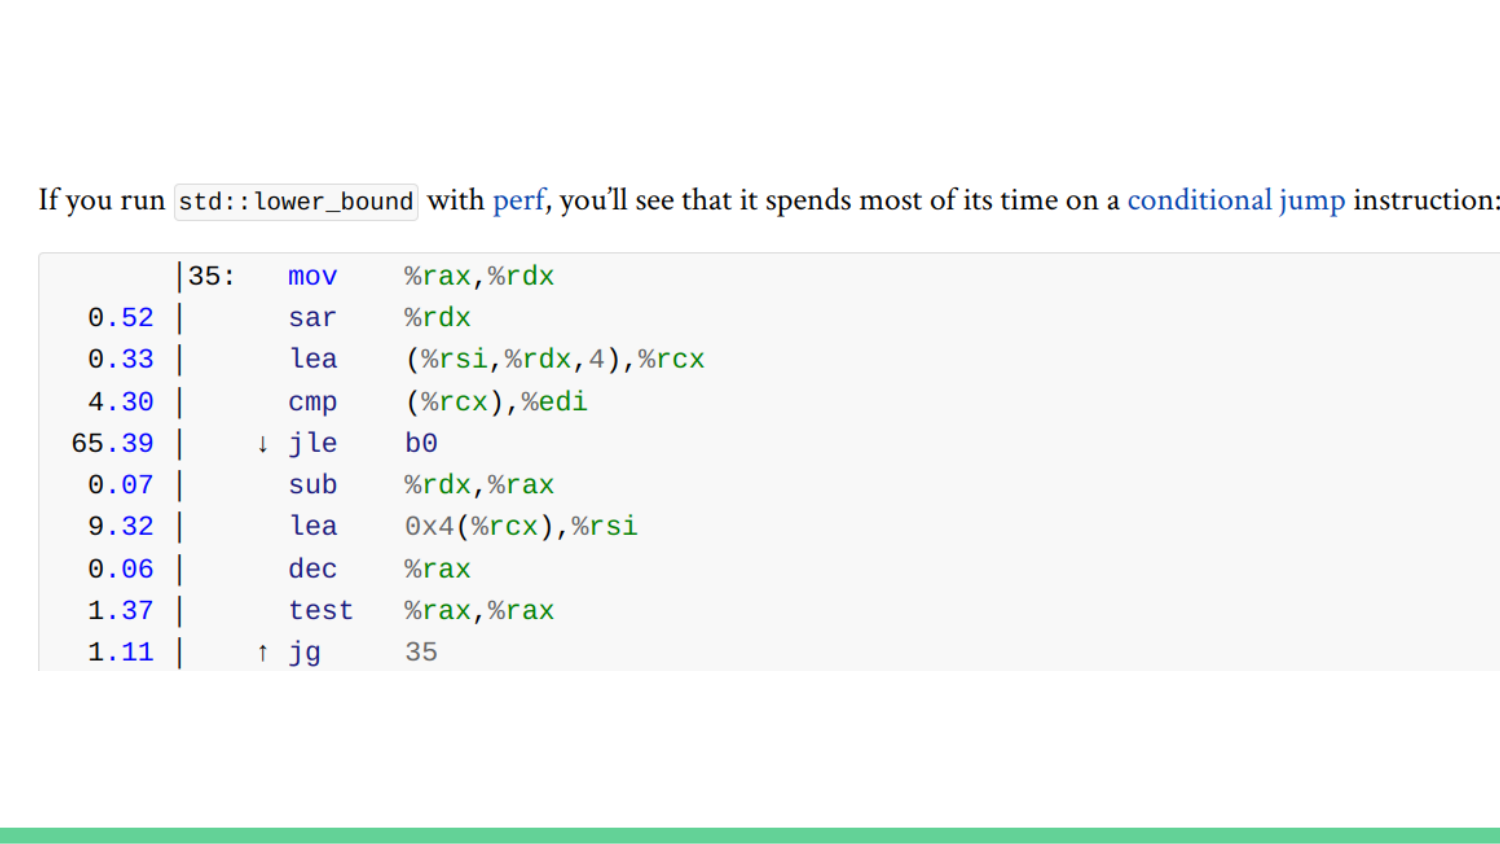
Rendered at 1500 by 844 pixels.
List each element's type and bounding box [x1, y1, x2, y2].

picture [15, 172, 1500, 671]
